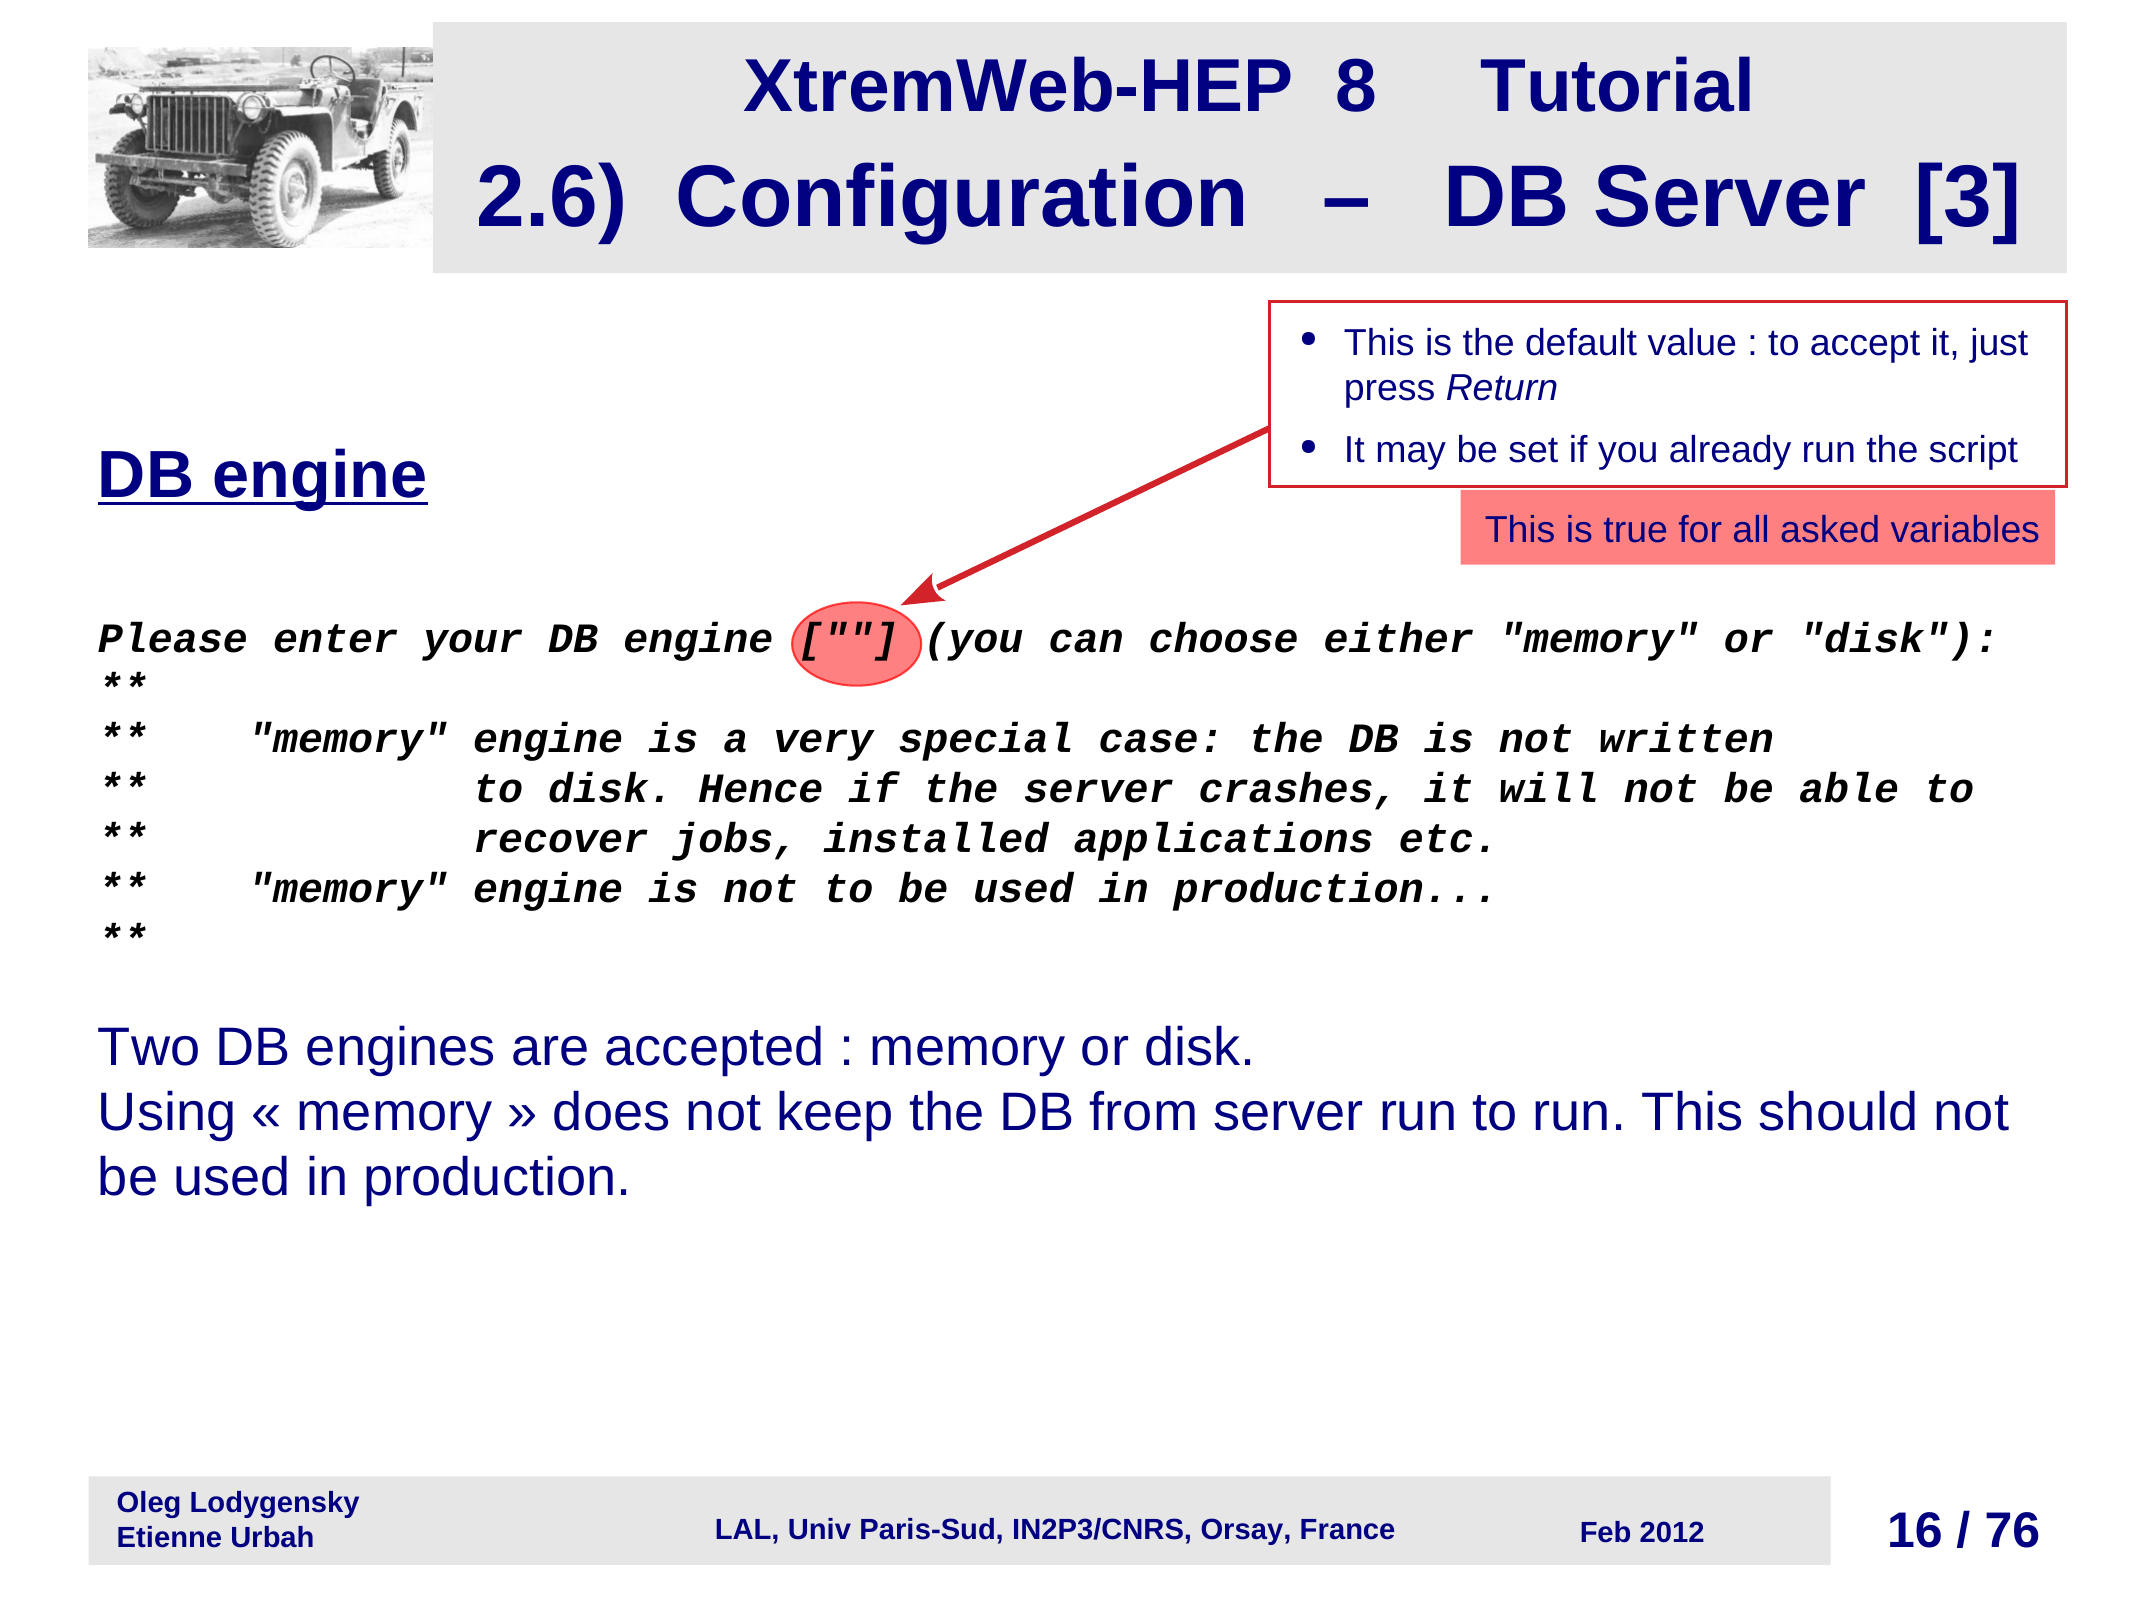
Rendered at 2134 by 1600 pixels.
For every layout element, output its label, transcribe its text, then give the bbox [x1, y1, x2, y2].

title 2.6) Configuration – DB Server [3] [442, 118, 2067, 266]
text_box This is the default value : to accept it, just press Return It may be set if you already run the script [1269, 301, 2067, 487]
text_box This is true for all asked variables [1460, 489, 2056, 565]
picture [88, 47, 433, 248]
text_box DB engine Please enter your DB engine [""] (you can choose either "memory" or "disk"): ** ** "memory" engine is a very special case: the DB is not written ** to disk. Hence if the server crashes, it will not be able to ** recover jobs, installed applications etc. ** "memory" engine is not to be used in production... ** Two DB engines are accepted : memory or disk. Using « memory » does not keep the DB from server run to run. This should not be used in production. [88, 431, 2094, 1415]
